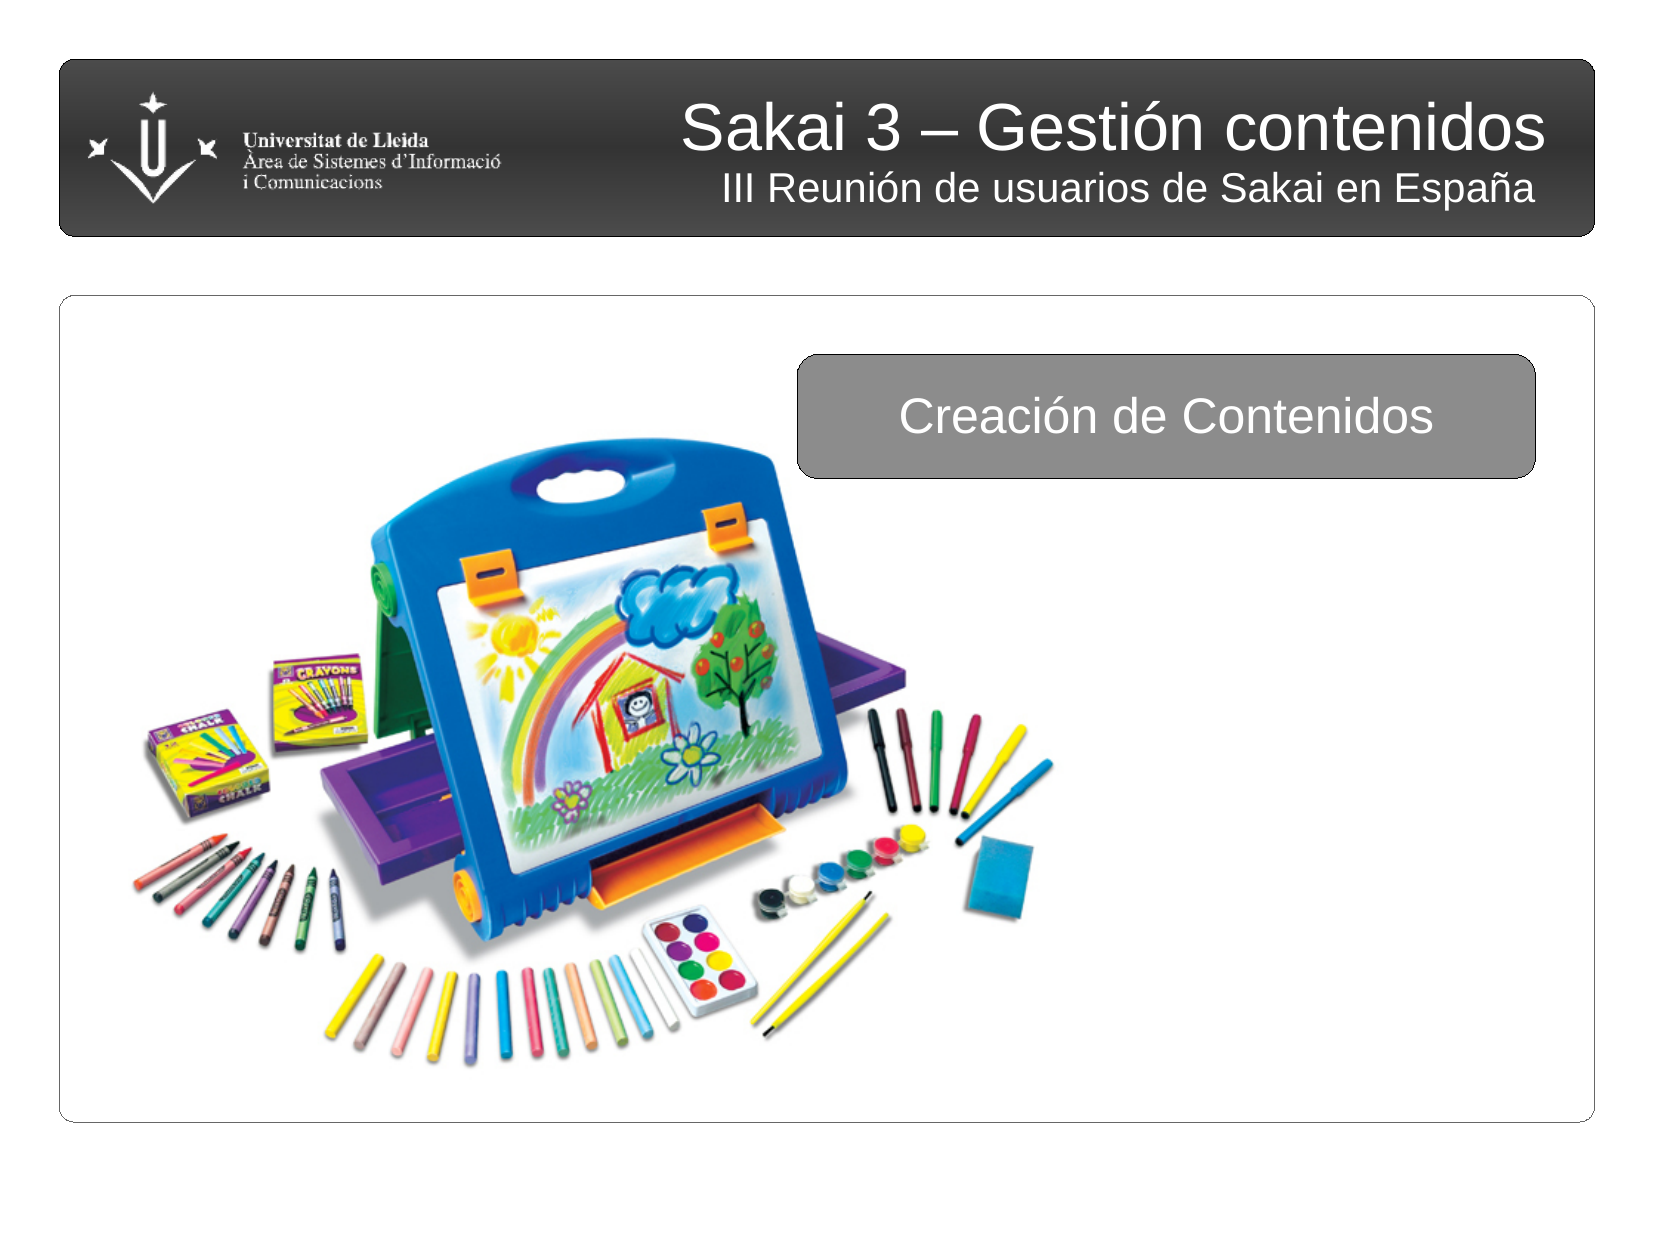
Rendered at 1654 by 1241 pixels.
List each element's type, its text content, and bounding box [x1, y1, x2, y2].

text_box Creación de Contenidos [797, 354, 1536, 479]
picture [105, 383, 1103, 1123]
picture [64, 75, 530, 225]
title Sakai 3 – Gestión contenidos III Reunión de usuarios de Sakai en España [501, 76, 1548, 225]
